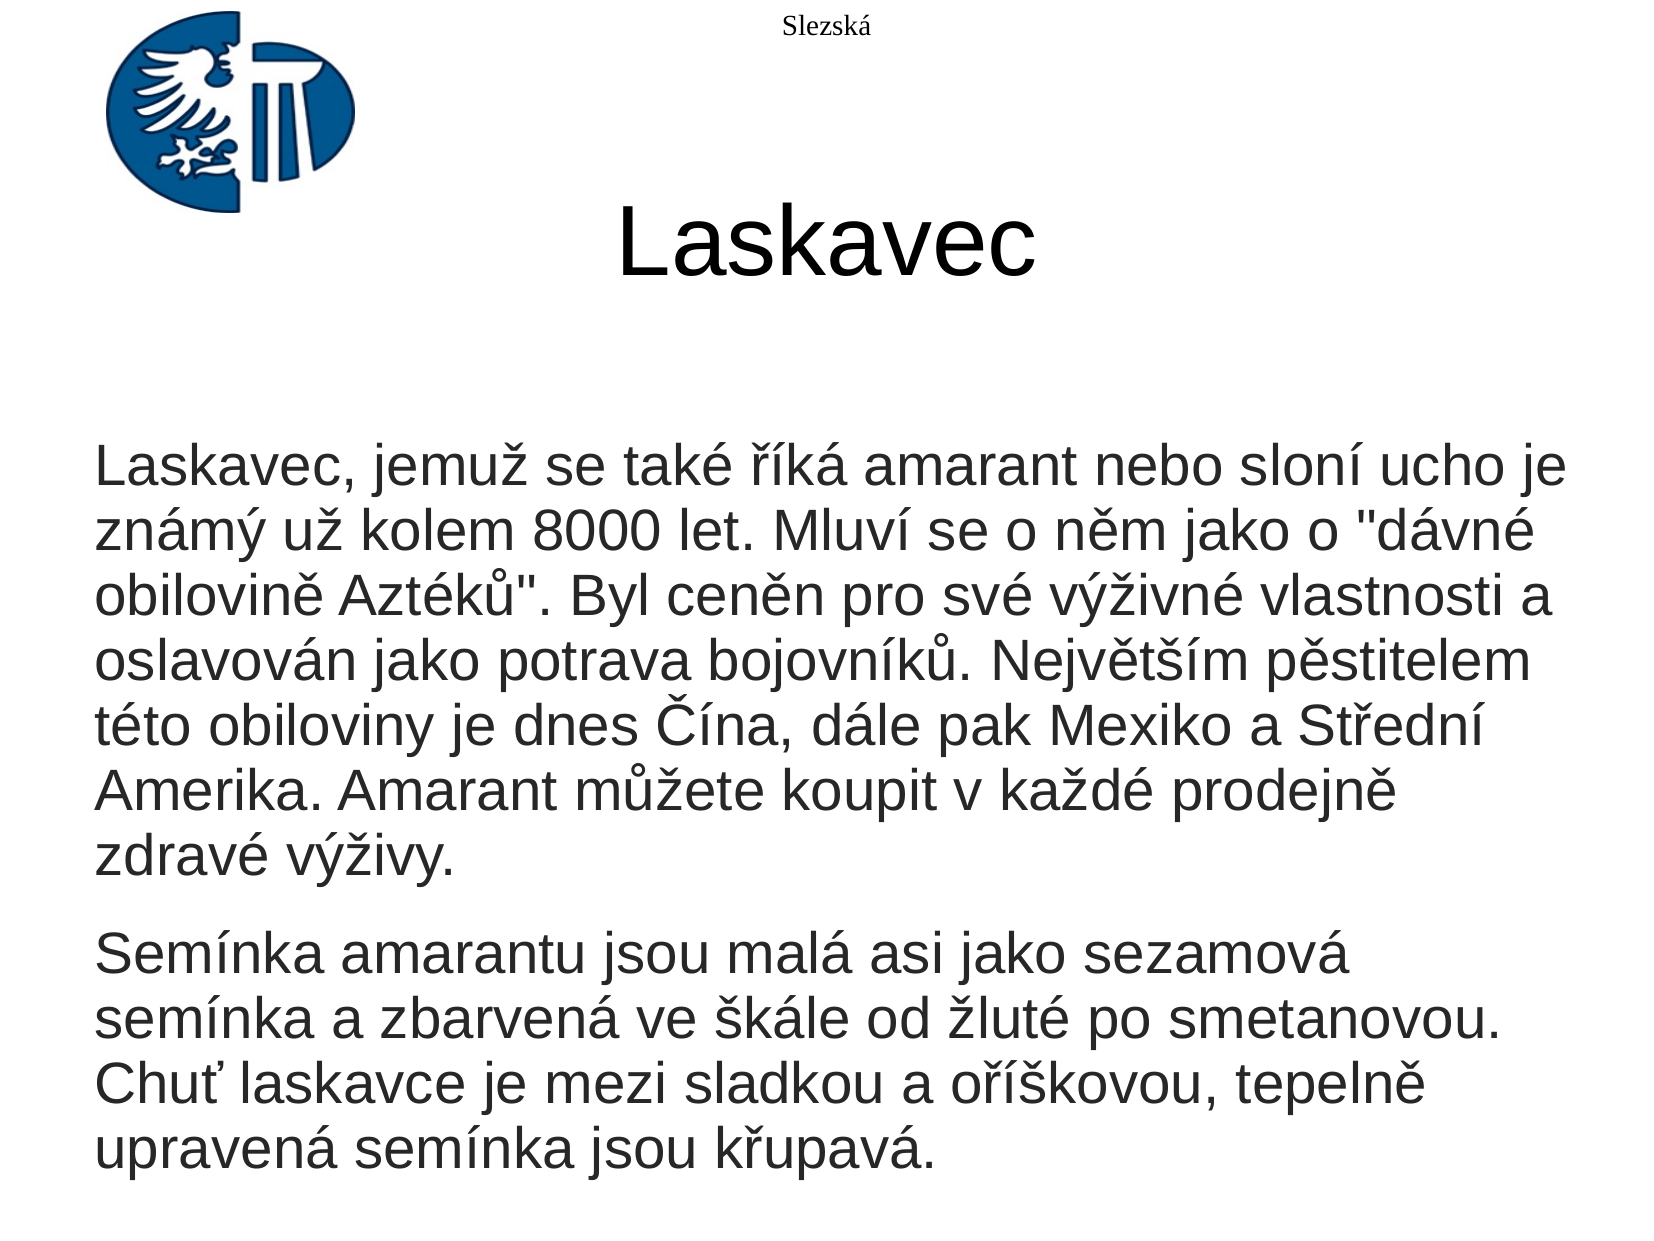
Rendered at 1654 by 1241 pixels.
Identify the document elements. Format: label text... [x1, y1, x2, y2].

title Laskavec [82, 82, 1571, 399]
picture [106, 11, 355, 82]
subtitle Laskavec, jemuž se také říká amarant nebo sloní ucho je známý už kolem 8000 let. Mluví se o něm jako o "dávné obilovině Aztéků". Byl ceněn pro své výživné vlastnosti a oslavován jako potrava bojovníků. Největším pěstitelem této obiloviny je dnes Čína, dále pak Mexiko a Střední Amerika. Amarant můžete koupit v každé prodejně zdravé výživy. Semínka amarantu jsou malá asi jako sezamová semínka a zbarvená ve škále od žluté po smetanovou. Chuť laskavce je mezi sladkou a oříškovou, tepelně upravená semínka jsou křupavá. [94, 432, 1583, 1182]
